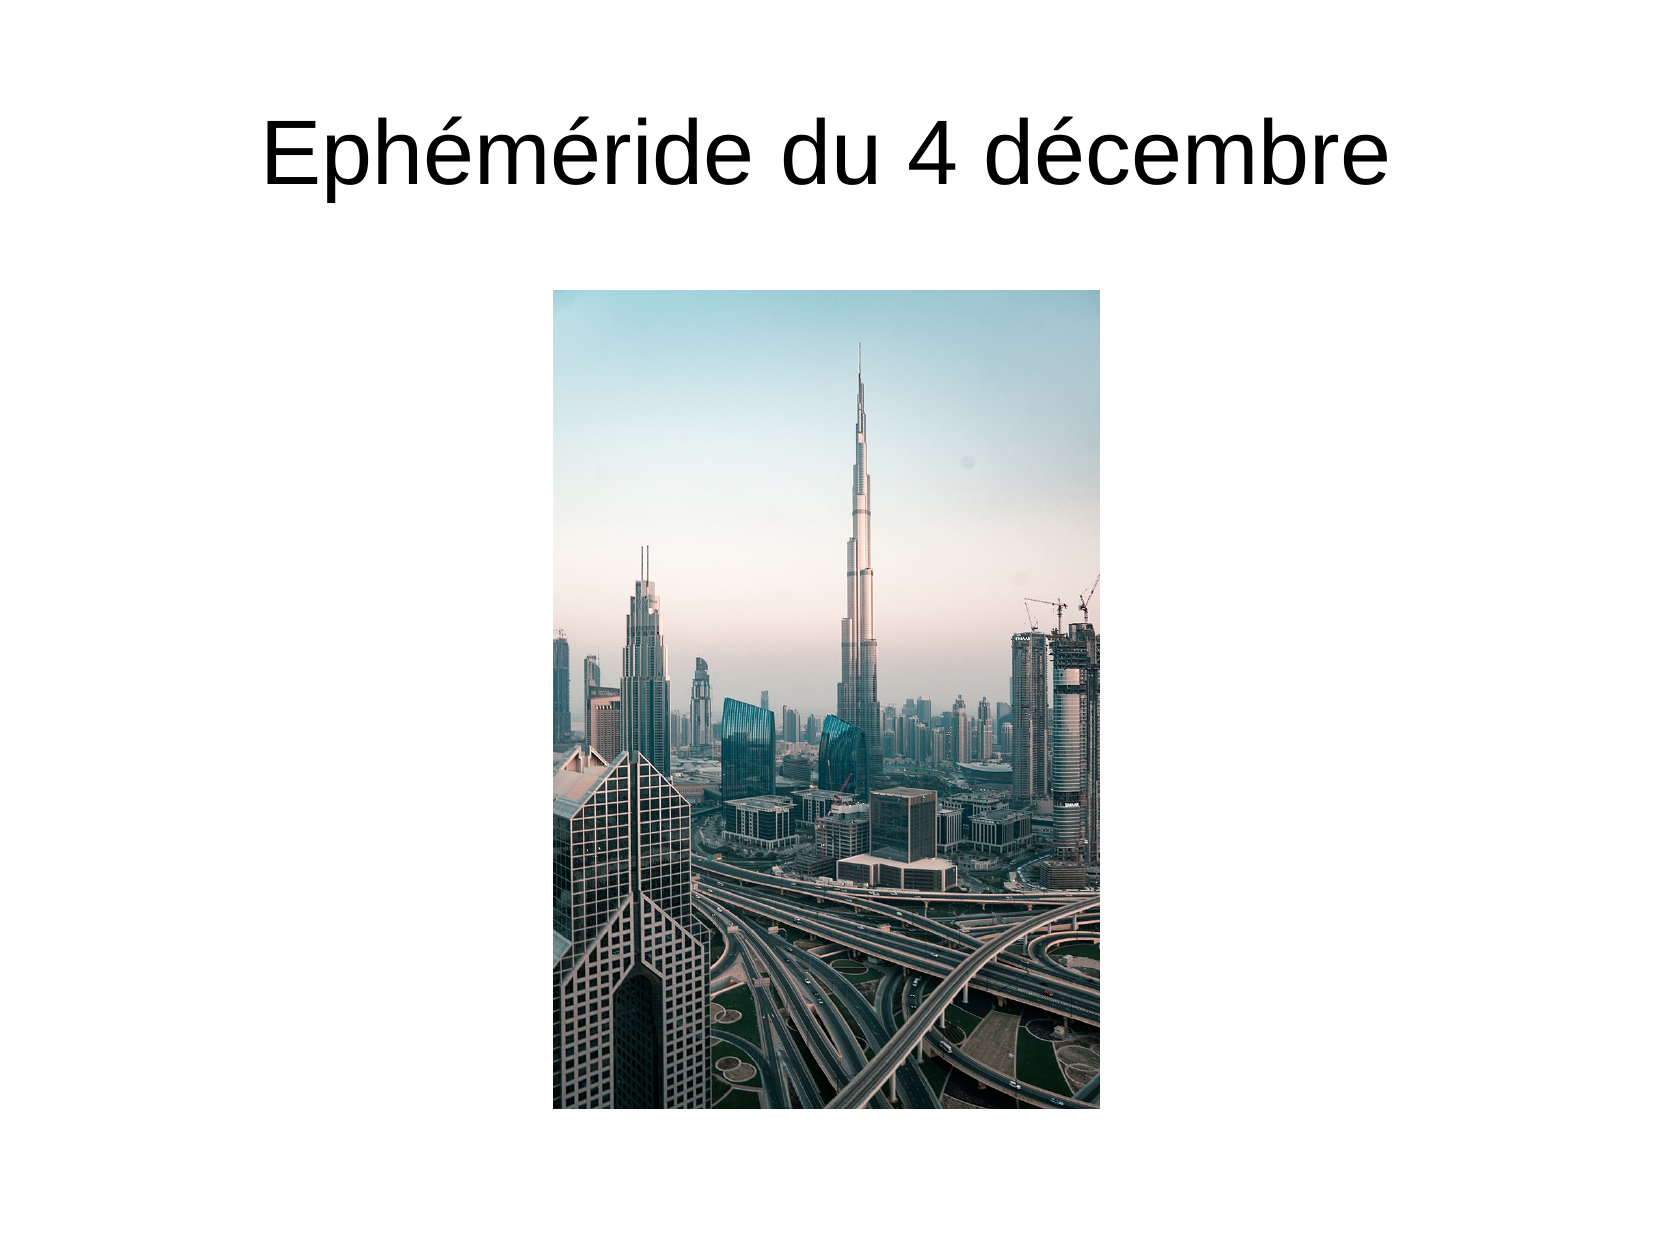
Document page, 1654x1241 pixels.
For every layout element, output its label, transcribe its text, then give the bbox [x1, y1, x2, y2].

picture [553, 290, 1100, 1109]
title Ephéméride du 4 décembre [82, 49, 1571, 257]
